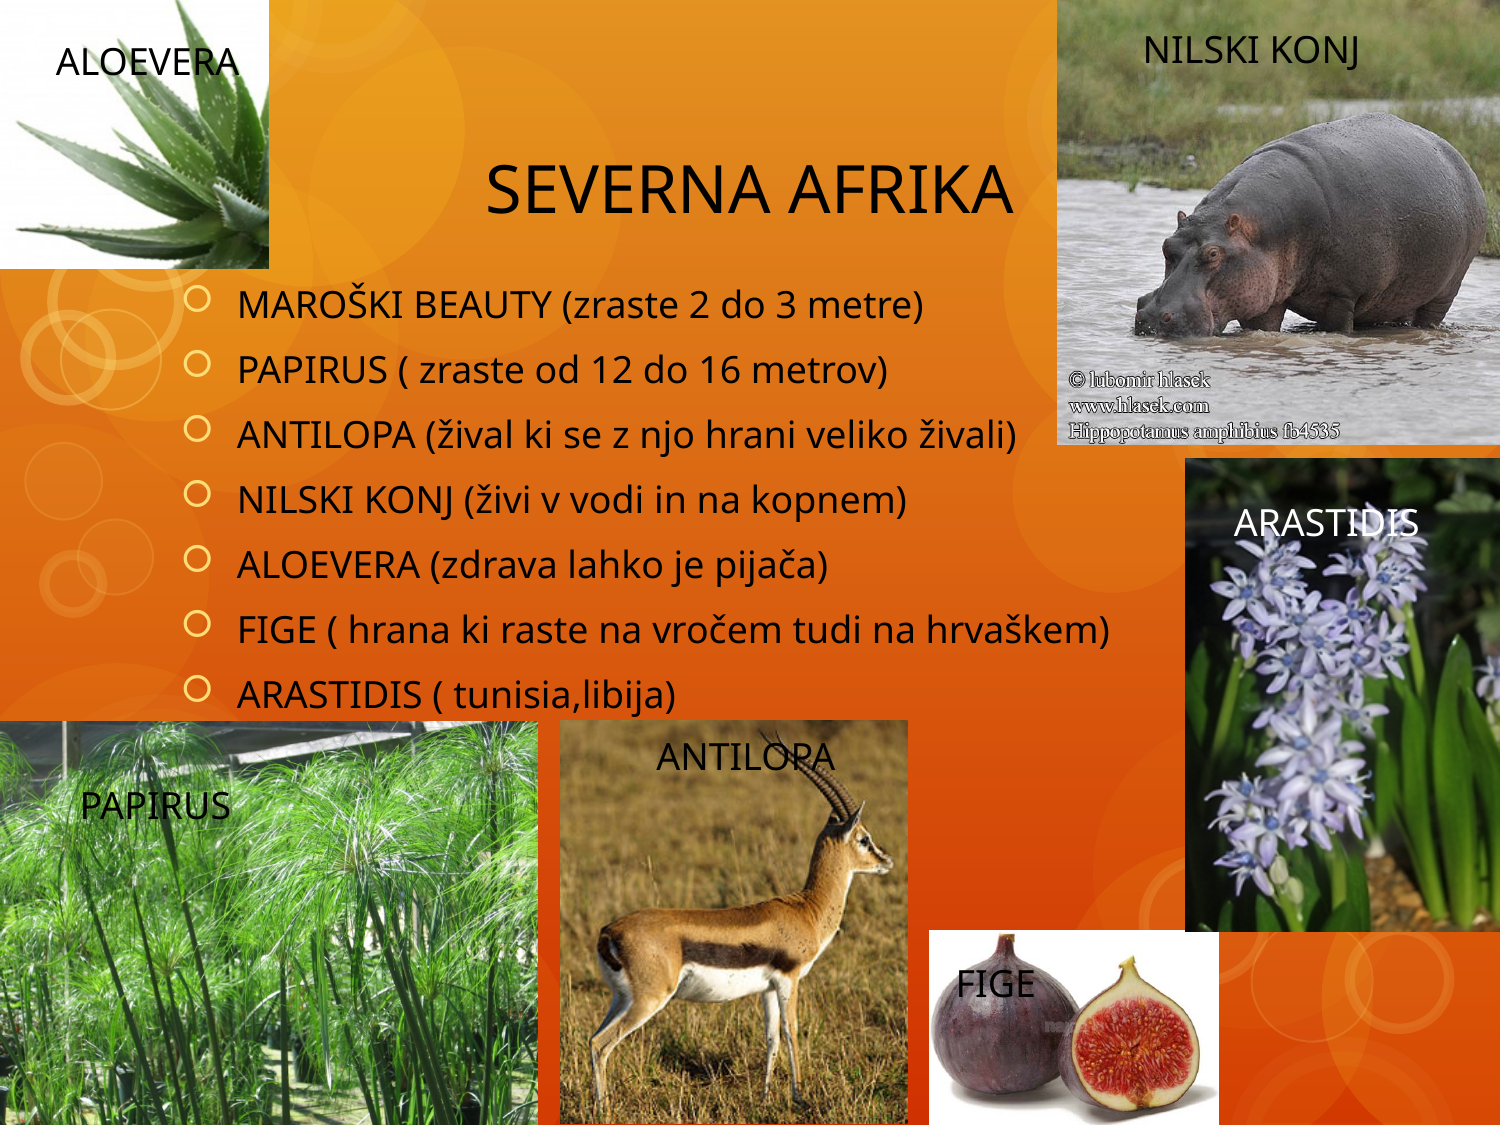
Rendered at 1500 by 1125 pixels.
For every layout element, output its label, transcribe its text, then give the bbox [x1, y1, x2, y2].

title SEVERNA AFRIKA [269, 110, 1057, 263]
picture [0, 721, 538, 1125]
text_box PAPIRUS [64, 774, 479, 835]
picture [1057, 0, 1500, 445]
picture [560, 720, 908, 1124]
text_box ANTILOPA [641, 725, 926, 786]
picture [929, 458, 1500, 1125]
list MAROŠKI BEAUTY (zraste 2 do 3 metre) PAPIRUS ( zraste od 12 do 16 metrov) ANTILOPA (žival ki se z njo hrani veliko živali) NILSKI KONJ (živi v vodi in na kopnem) ALOEVERA (zdrava lahko je pijača) FIGE ( hrana ki raste na vročem tudi na hrvaškem) ARASTIDIS ( tunisia,libija) [165, 296, 1335, 962]
text_box ALOEVERA [41, 30, 313, 91]
text_box NILSKI KONJ [1127, 18, 1459, 79]
text_box ARASTIDIS [1218, 491, 1483, 552]
text_box FIGE [940, 952, 1154, 1013]
picture [0, 0, 269, 269]
